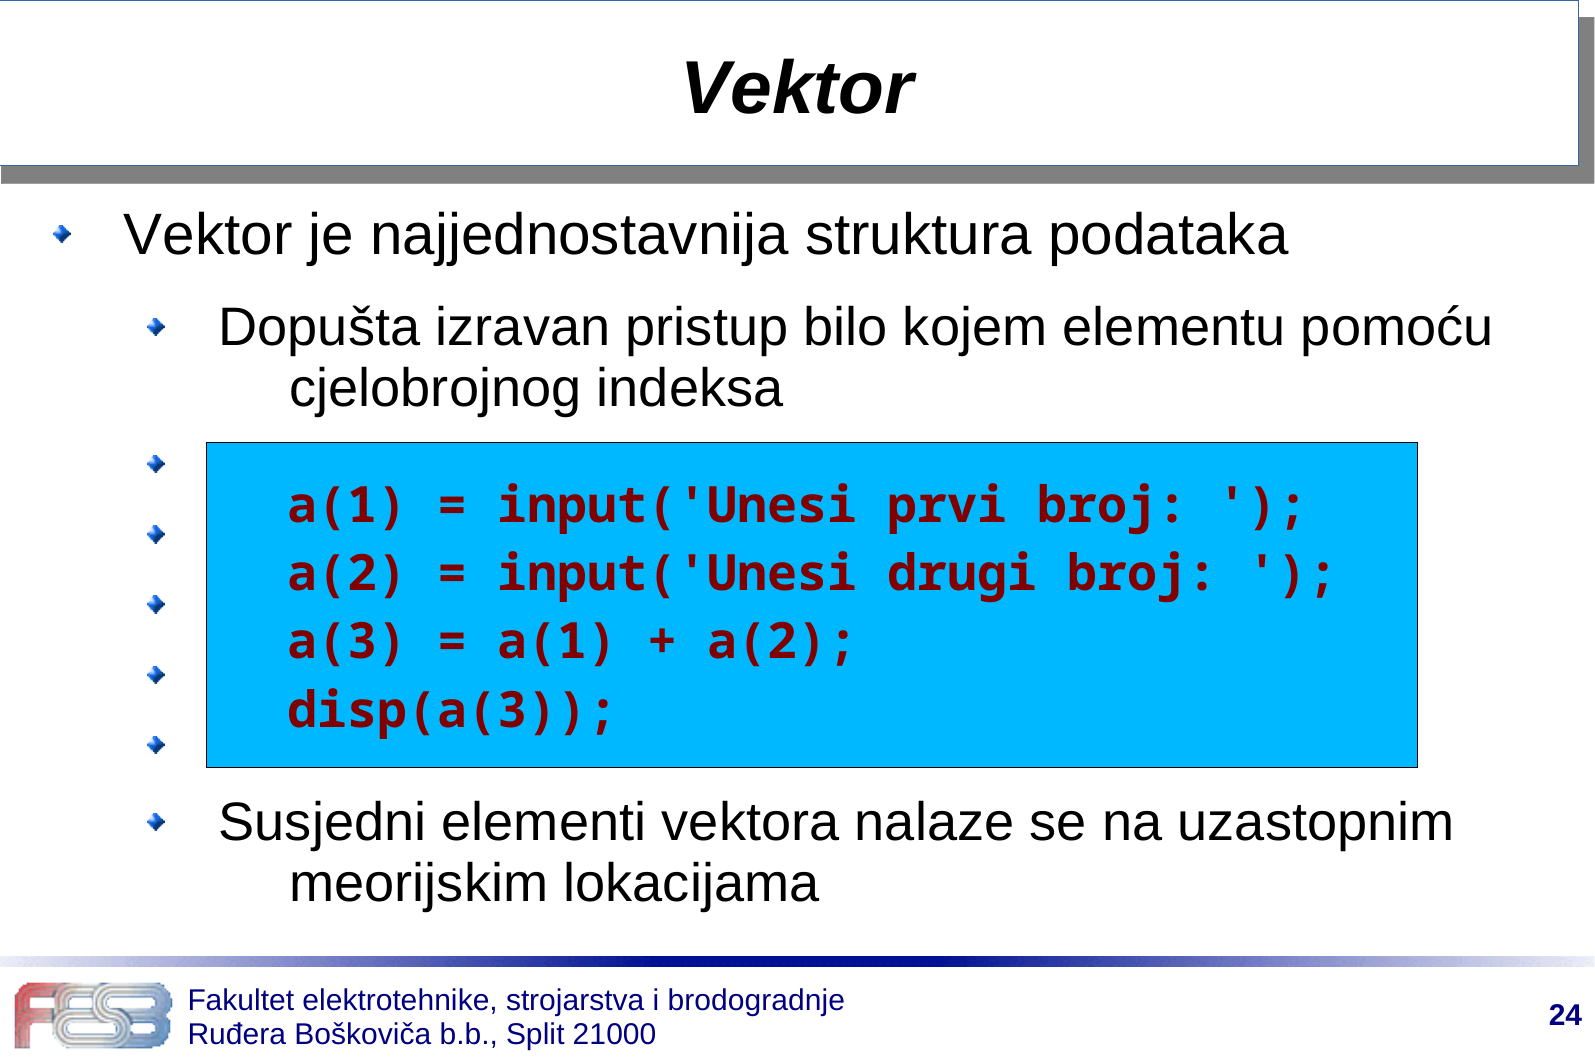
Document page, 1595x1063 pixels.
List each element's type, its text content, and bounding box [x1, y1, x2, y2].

title Vektor [0, 0, 1595, 175]
picture [9, 975, 177, 1059]
text_box a(1) = input('Unesi prvi broj: '); a(2) = input('Unesi drugi broj: '); a(3) = a(1) + a(2); disp(a(3)); [206, 442, 1418, 768]
picture [0, 956, 1595, 967]
list Vektor je najjednostavnija struktura podataka Dopušta izravan pristup bilo kojem elementu pomoću cjelobrojnog indeksa Susjedni elementi vektora nalaze se na uzastopnim meorijskim lokacijama [29, 201, 1565, 944]
